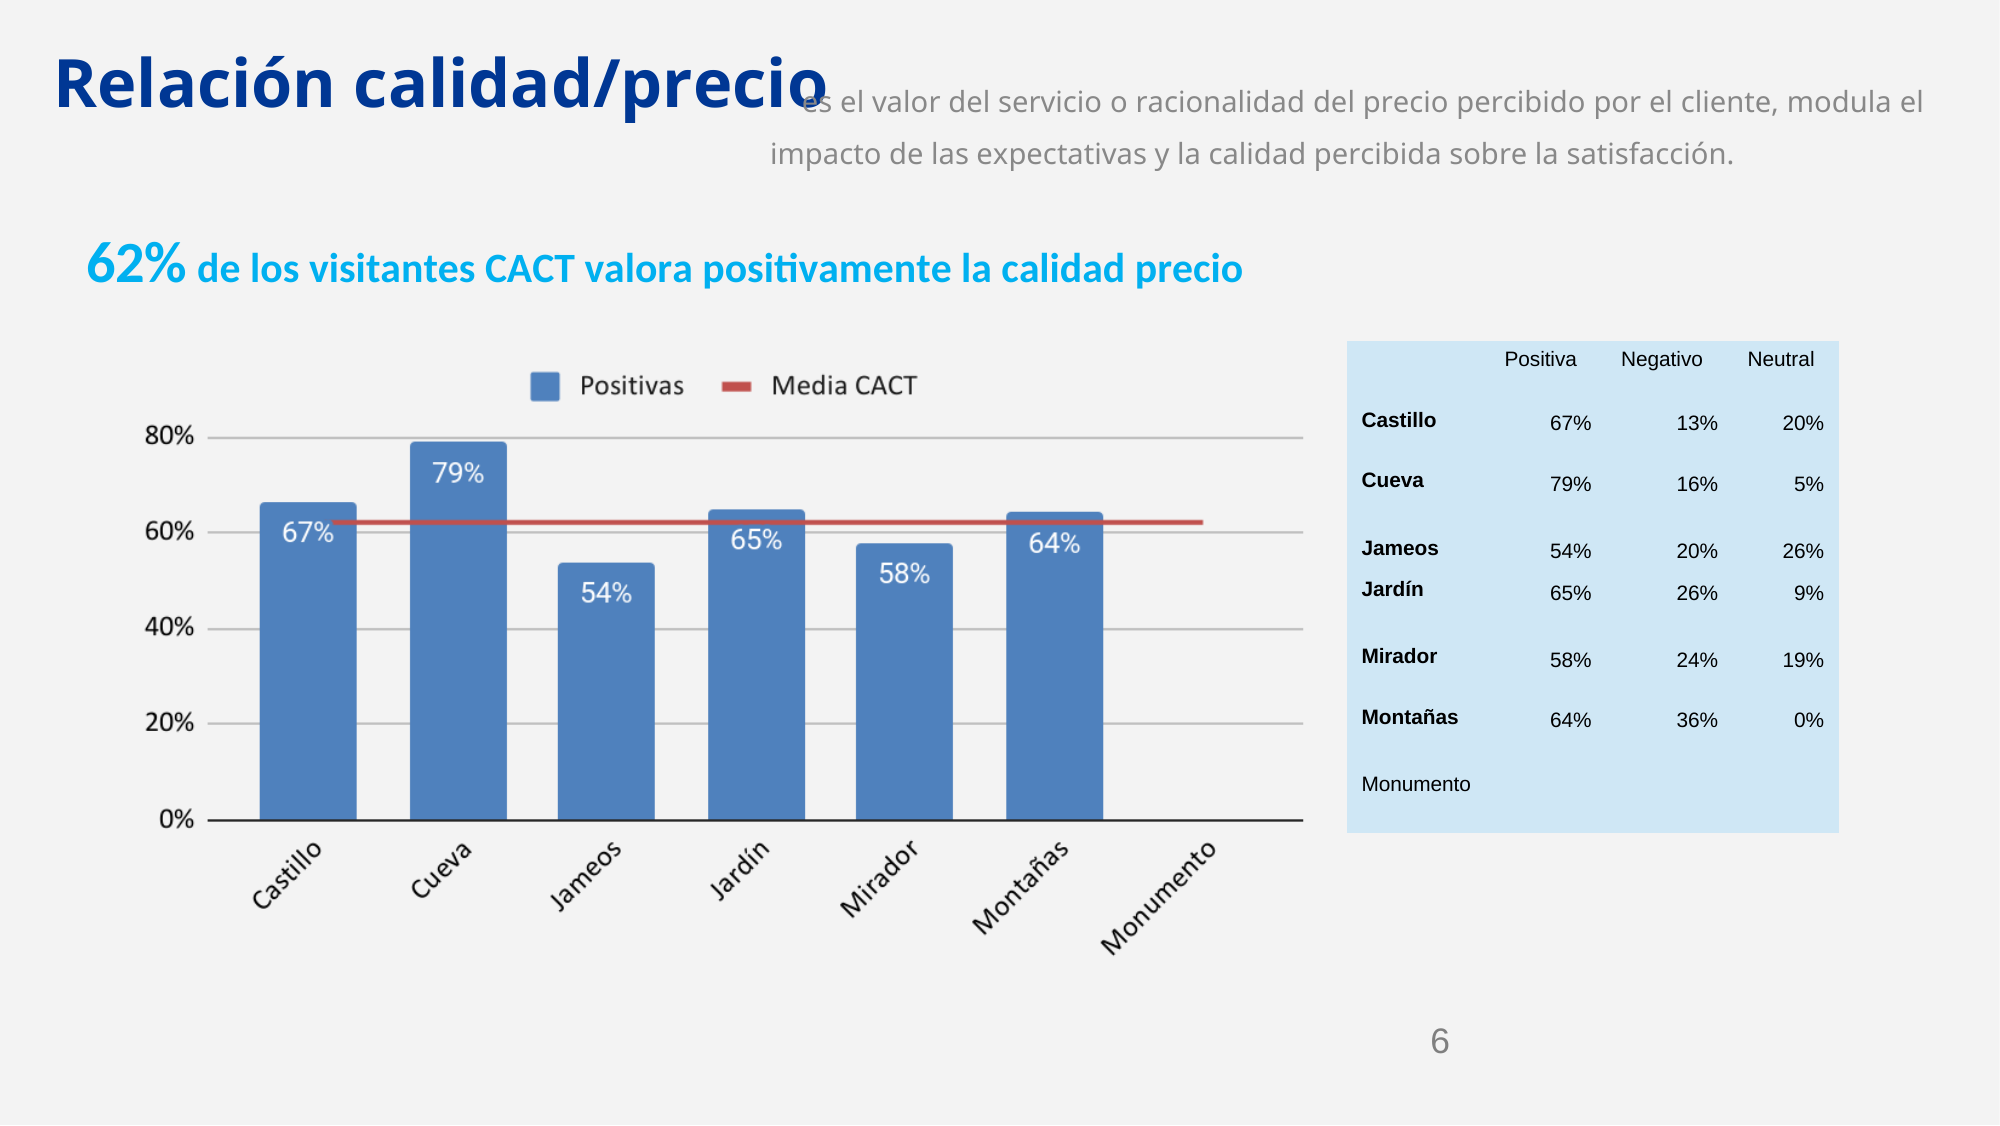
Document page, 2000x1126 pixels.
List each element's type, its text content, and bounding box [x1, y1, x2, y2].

table_cell Castillo [1347, 401, 1490, 462]
text_box <número> [1412, 1008, 1880, 1069]
table_cell 0% [1733, 698, 1839, 765]
table_header Negativo [1606, 341, 1733, 401]
table_cell 20% [1606, 529, 1733, 570]
table_cell 13% [1606, 401, 1733, 462]
picture [112, 340, 1336, 985]
table_cell 65% [1490, 570, 1606, 638]
table_cell Jameos [1347, 529, 1490, 570]
table_cell 20% [1733, 401, 1839, 462]
table_cell [1490, 765, 1606, 833]
table_cell 54% [1490, 529, 1606, 570]
table_cell 24% [1606, 638, 1733, 698]
table_cell 5% [1733, 462, 1839, 529]
table_header Neutral [1733, 341, 1839, 401]
table_cell 36% [1606, 698, 1733, 765]
text_box es el valor del servicio o racionalidad del precio percibido por el cliente, modula el impacto de las expectativas y la calidad percibida sobre la satisfacción. [742, 35, 1965, 289]
table_cell 26% [1606, 570, 1733, 638]
table_cell Montañas [1347, 698, 1490, 765]
table_cell 9% [1733, 570, 1839, 638]
table_cell 58% [1490, 638, 1606, 698]
table_cell 26% [1733, 529, 1839, 570]
table_cell 67% [1490, 401, 1606, 462]
text_box 62% de los visitantes CACT valora positivamente la calidad precio [71, 199, 1377, 289]
table_cell 79% [1490, 462, 1606, 529]
table_cell Monumento [1347, 765, 1490, 833]
table_cell 19% [1733, 638, 1839, 698]
table_header Positiva [1490, 341, 1606, 401]
table_cell Cueva [1347, 462, 1490, 529]
table_cell [1606, 765, 1733, 833]
table_cell 64% [1490, 698, 1606, 765]
table_cell 16% [1606, 462, 1733, 529]
table_cell Mirador [1347, 638, 1490, 698]
table_cell Jardín [1347, 570, 1490, 638]
text_box Relación calidad/precio [53, 0, 1928, 121]
table_cell [1733, 765, 1839, 833]
table_header [1347, 341, 1490, 401]
